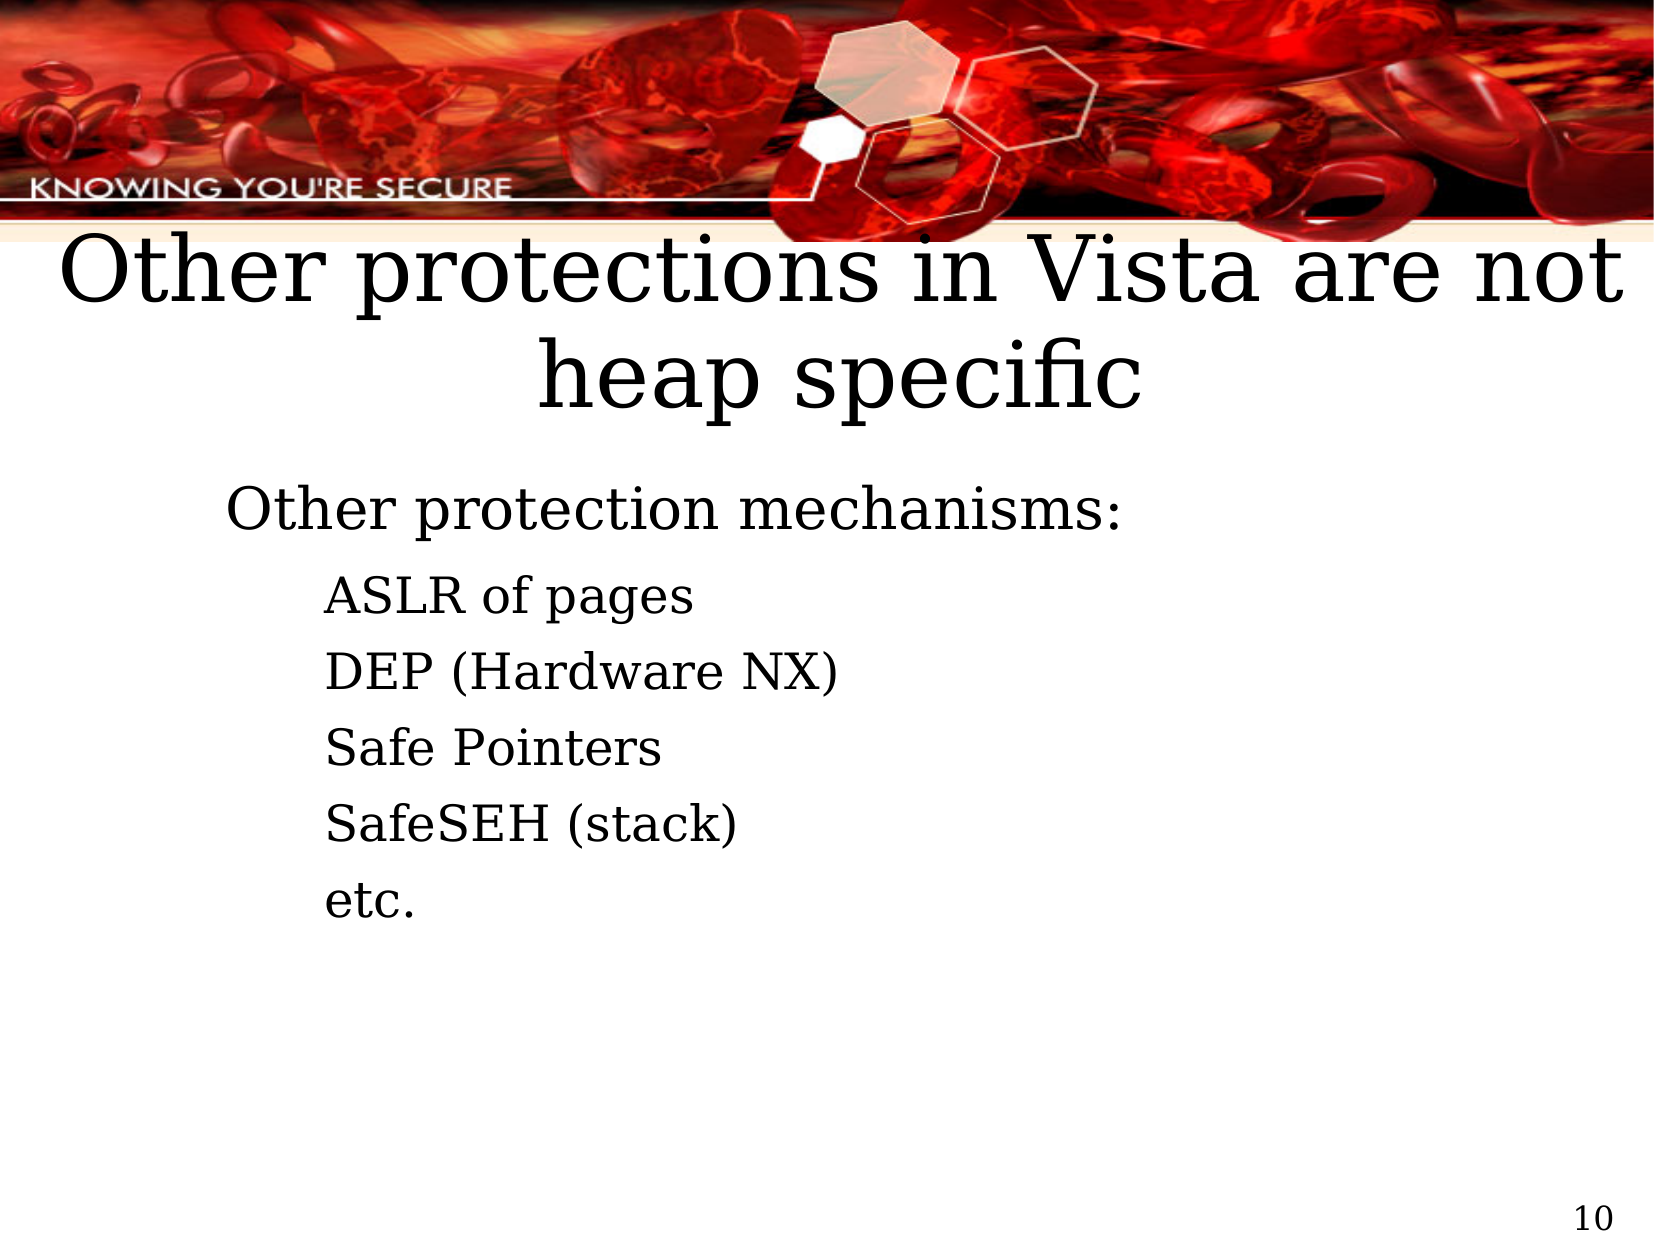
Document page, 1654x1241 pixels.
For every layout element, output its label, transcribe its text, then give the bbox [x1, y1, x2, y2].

title Other protections in Vista are not heap specific [29, 215, 1654, 430]
picture [0, 0, 1654, 242]
list Other protection mechanisms: ASLR of pages DEP (Hardware NX) Safe Pointers SafeSEH (stack) etc. [131, 475, 1544, 1182]
